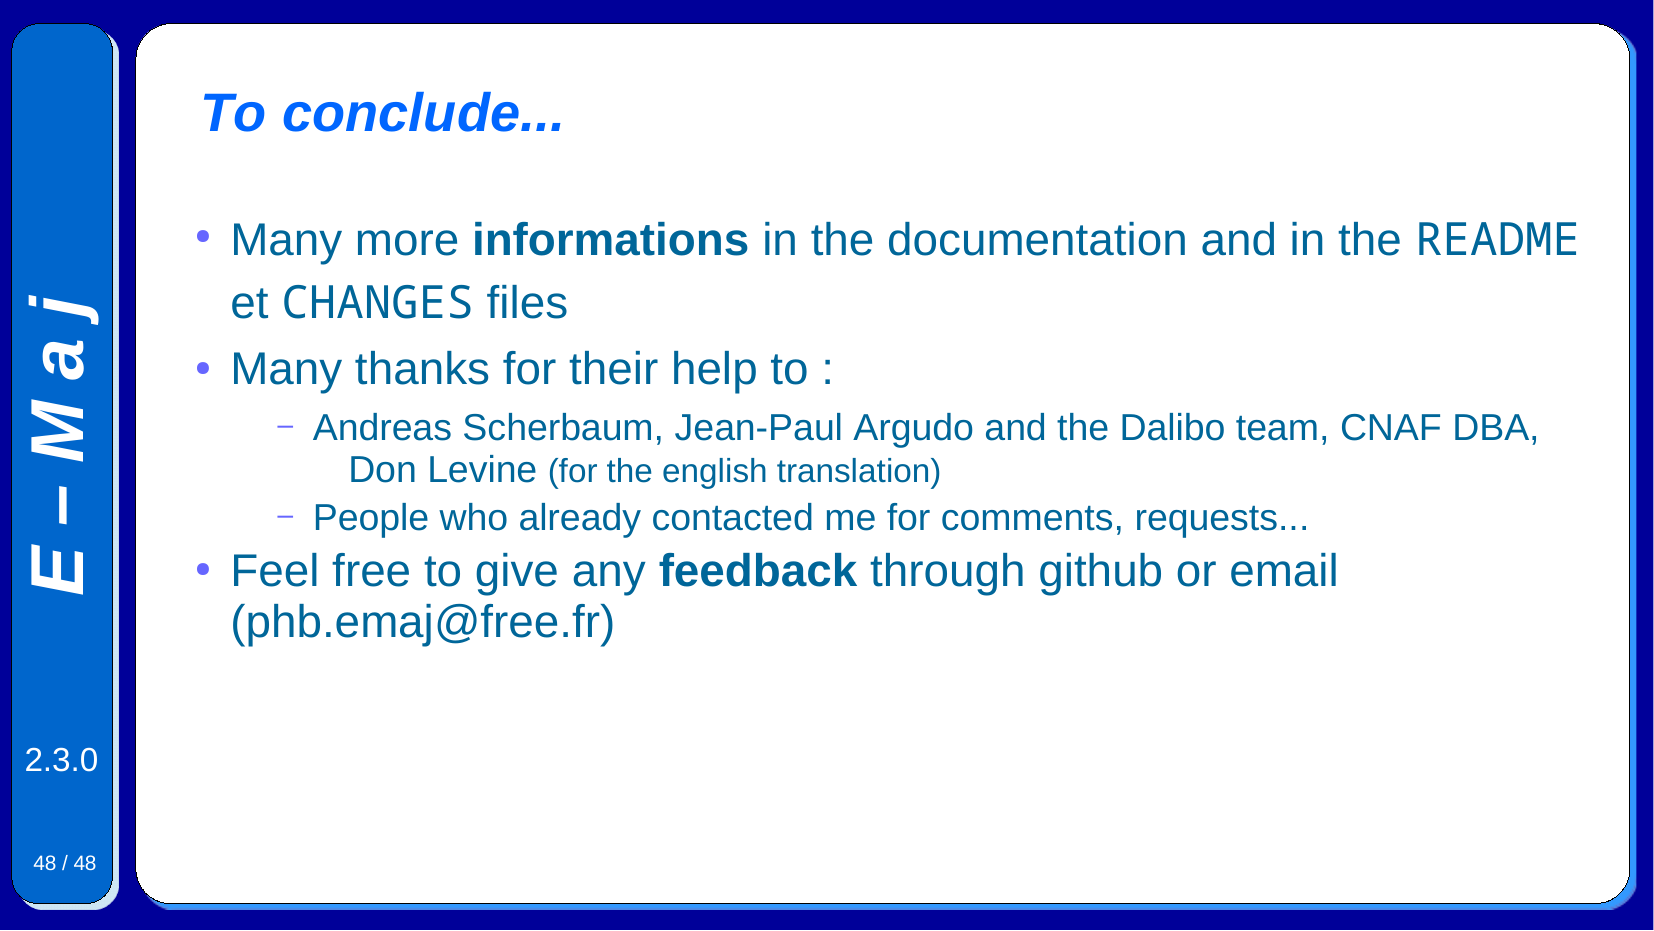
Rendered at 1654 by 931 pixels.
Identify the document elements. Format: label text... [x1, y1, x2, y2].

list Many more informations in the documentation and in the README et CHANGES files Many thanks for their help to : Andreas Scherbaum, Jean-Paul Argudo and the Dalibo team, CNAF DBA, Don Levine (for the english translation) People who already contacted me for comments, requests... Feel free to give any feedback through github or email (phb.emaj@free.fr) [177, 206, 1587, 827]
title To conclude... [200, 34, 1575, 191]
